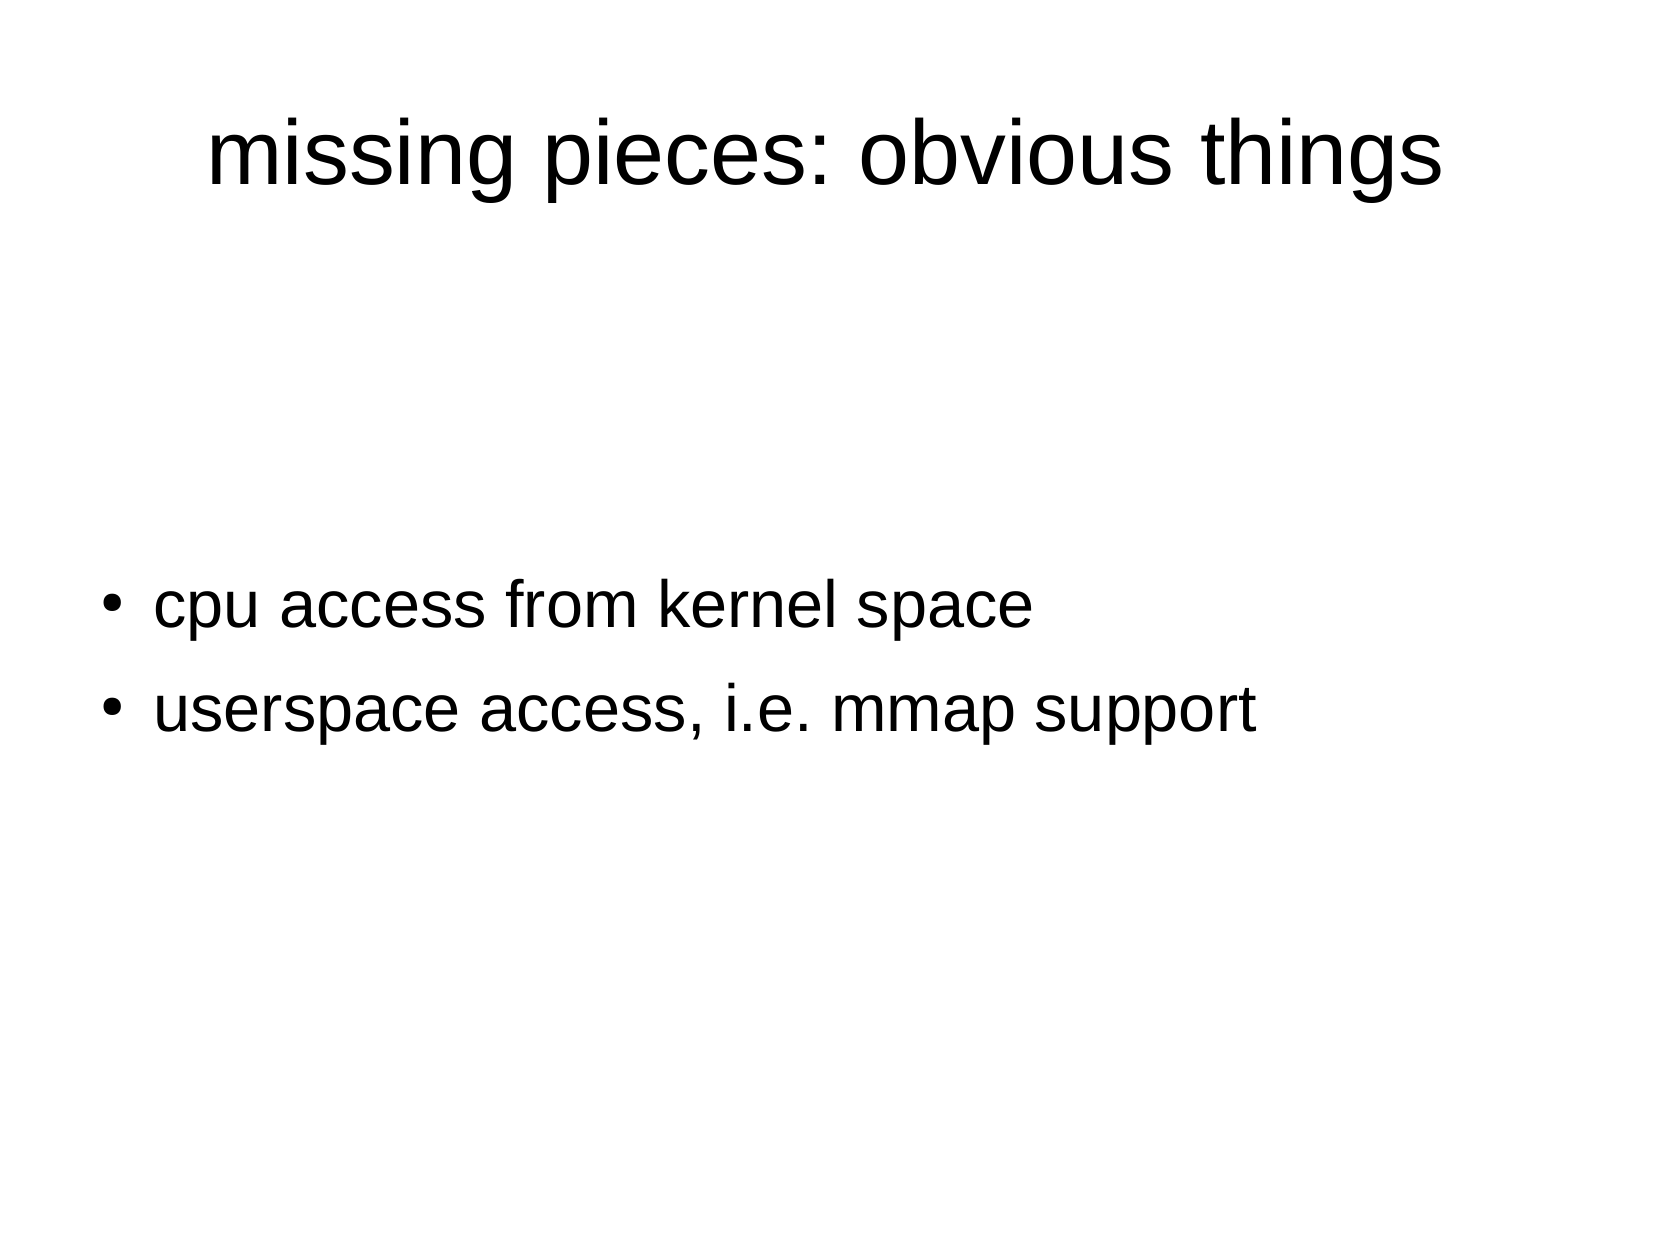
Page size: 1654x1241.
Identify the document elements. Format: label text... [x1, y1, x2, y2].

list cpu access from kernel space userspace access, i.e. mmap support [82, 566, 1571, 1109]
title missing pieces: obvious things [82, 49, 1571, 257]
